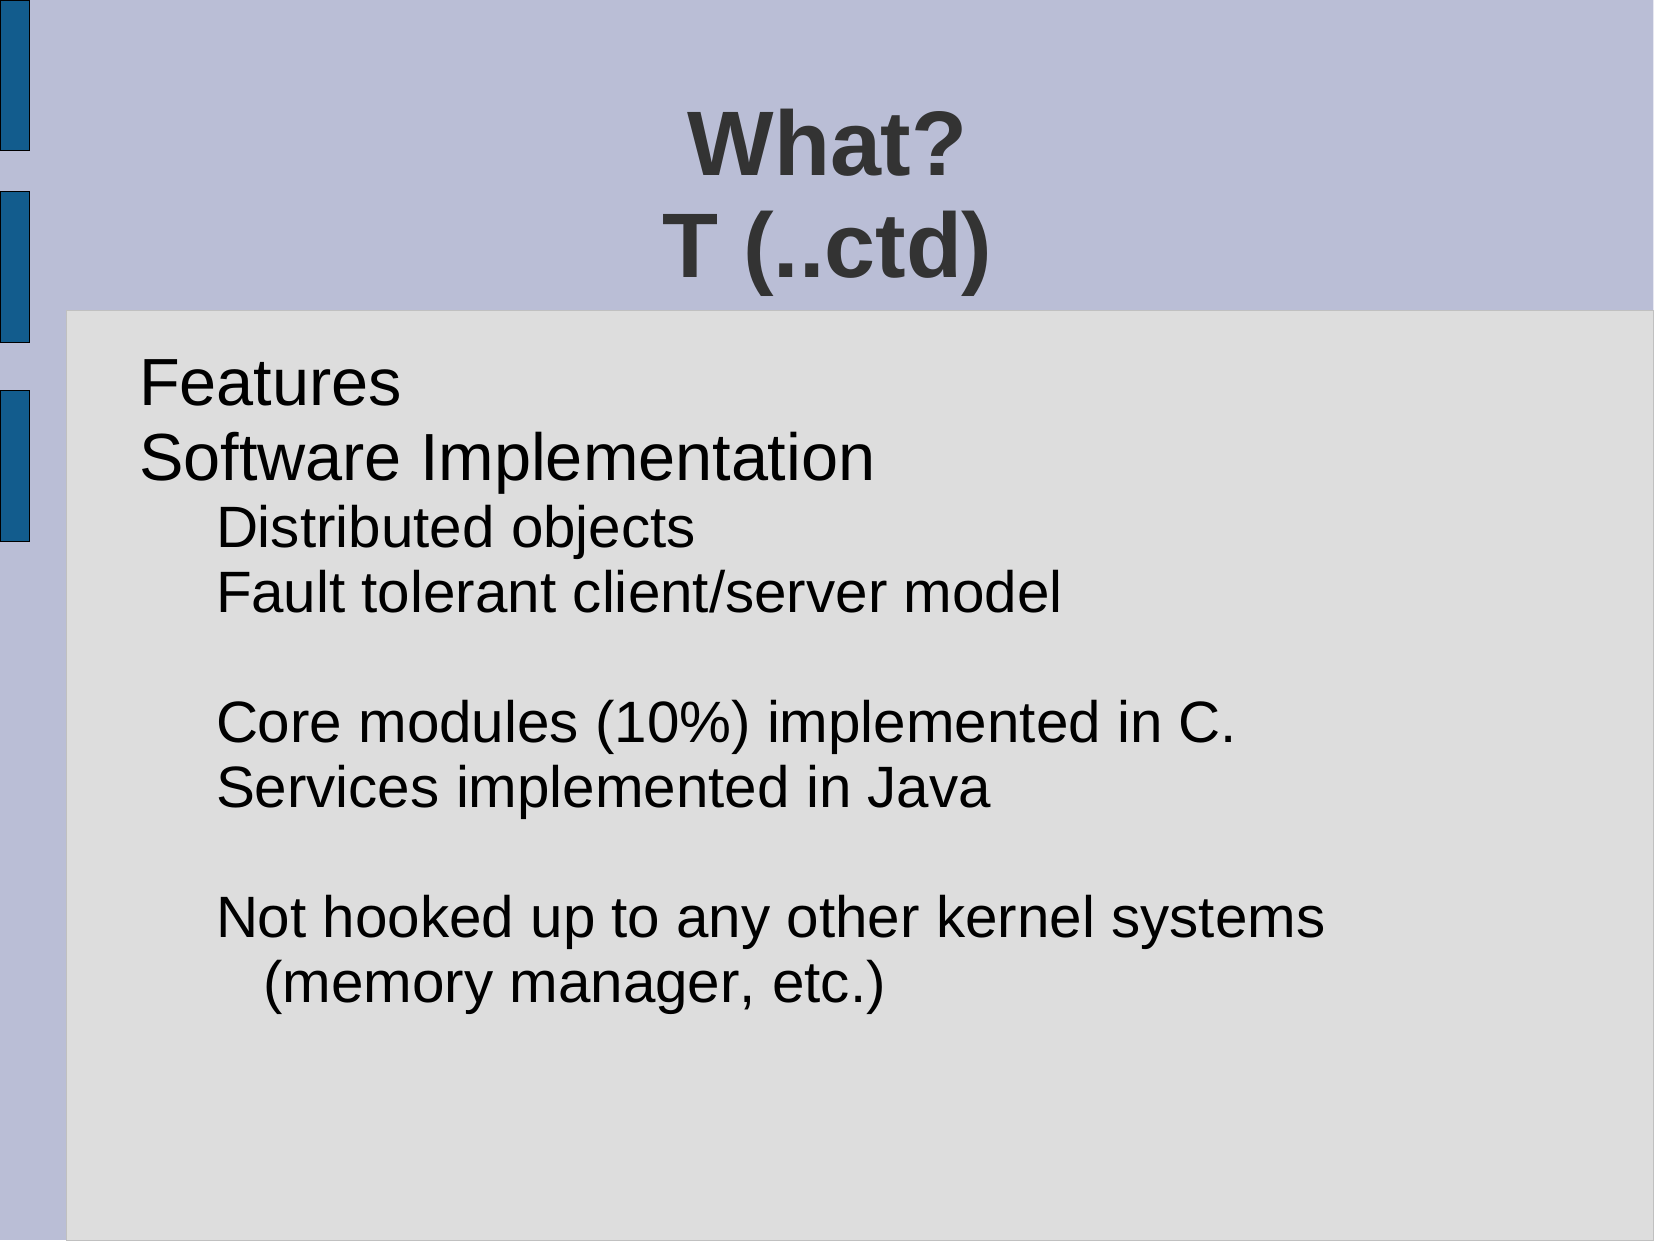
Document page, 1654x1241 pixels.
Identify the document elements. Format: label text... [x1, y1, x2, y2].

title What? T (..ctd) [121, 92, 1534, 298]
list Features Software Implementation Distributed objects Fault tolerant client/server model Core modules (10%) implemented in C. Services implemented in Java Not hooked up to any other kernel systems (memory manager, etc.) [121, 344, 1534, 1112]
